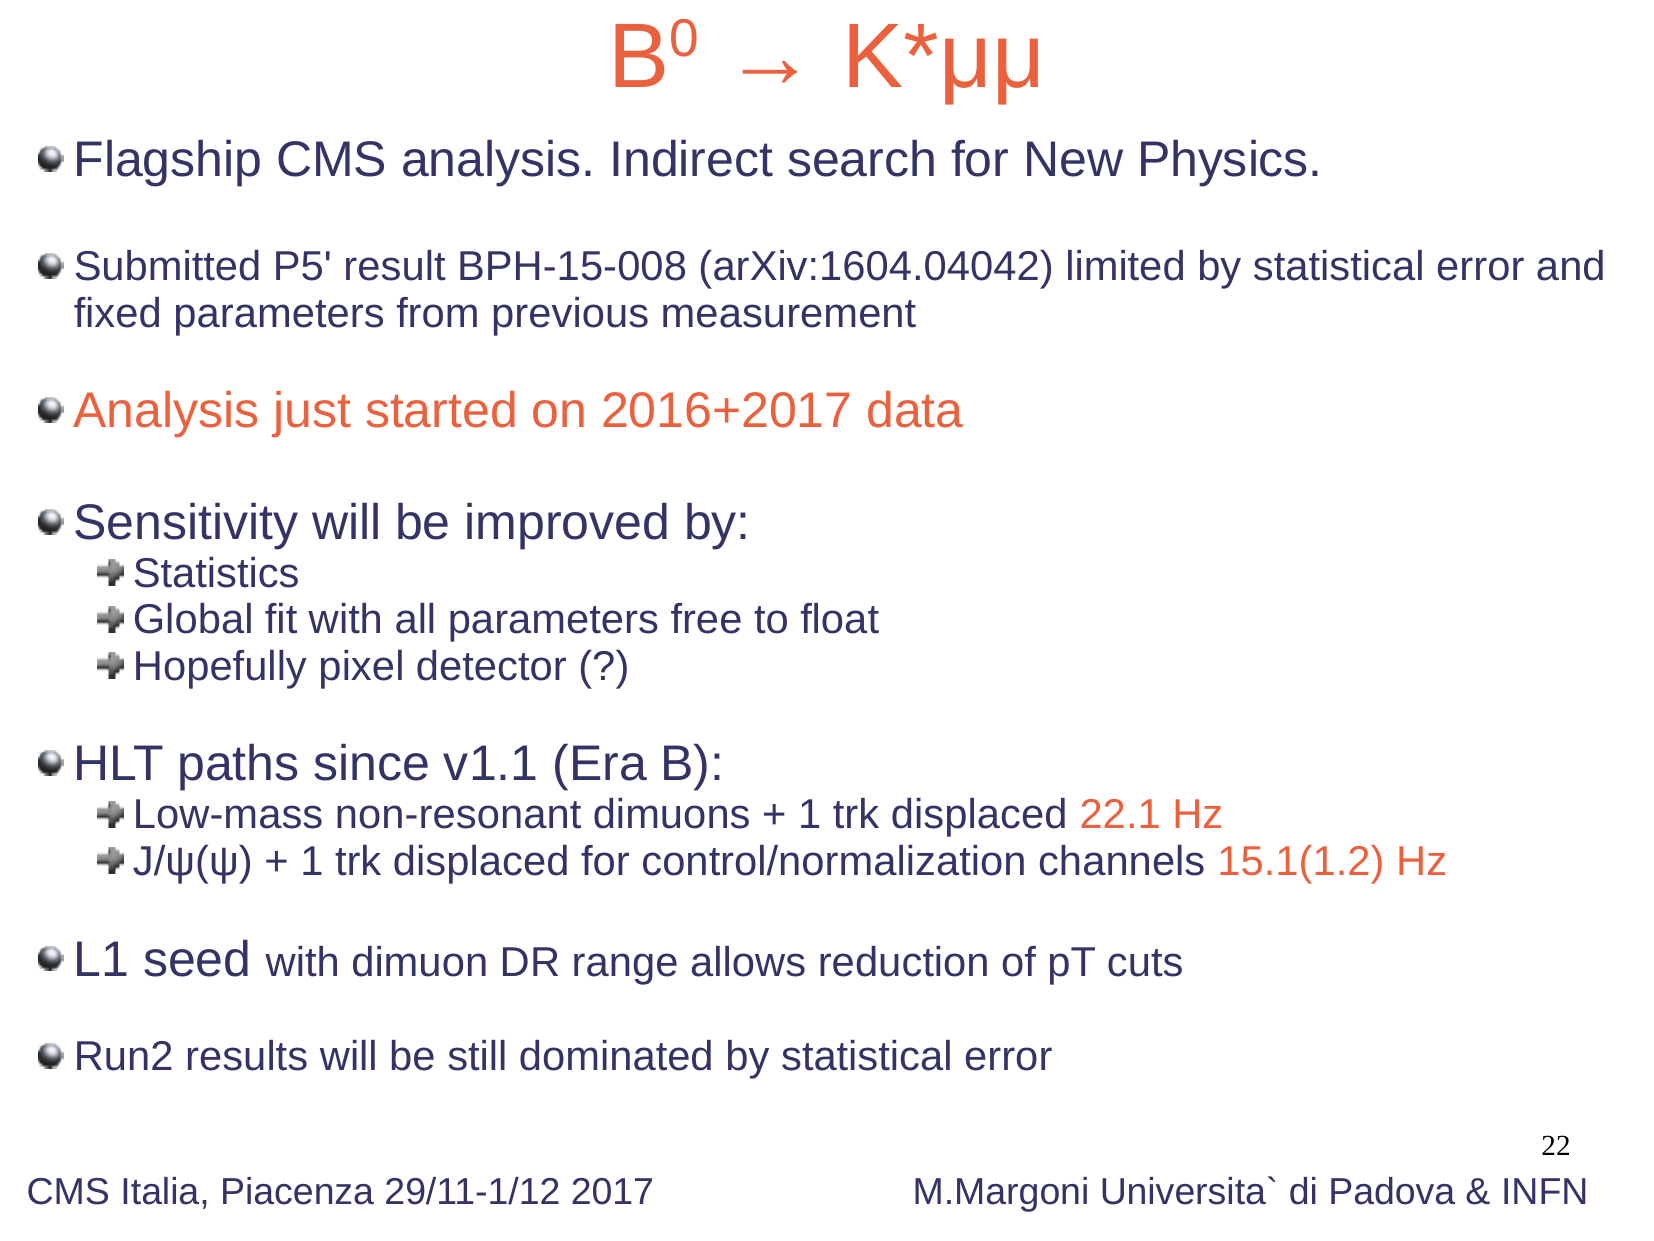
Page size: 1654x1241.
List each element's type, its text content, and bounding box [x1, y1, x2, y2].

text_box Flagship CMS analysis. Indirect search for New Physics. Submitted P5' result BPH-15-008 (arXiv:1604.04042) limited by statistical error and fixed parameters from previous measurement Analysis just started on 2016+2017 data Sensitivity will be improved by: Statistics Global fit with all parameters free to float Hopefully pixel detector (?) HLT paths since v1.1 (Era B): Low-mass non-resonant dimuons + 1 trk displaced 22.1 Hz J/ψ(ψ) + 1 trk displaced for control/normalization channels 15.1(1.2) Hz L1 seed with dimuon DR range allows reduction of pT cuts Run2 results will be still dominated by statistical error [23, 124, 1630, 1241]
title B0 → K*μμ [82, 0, 1571, 124]
